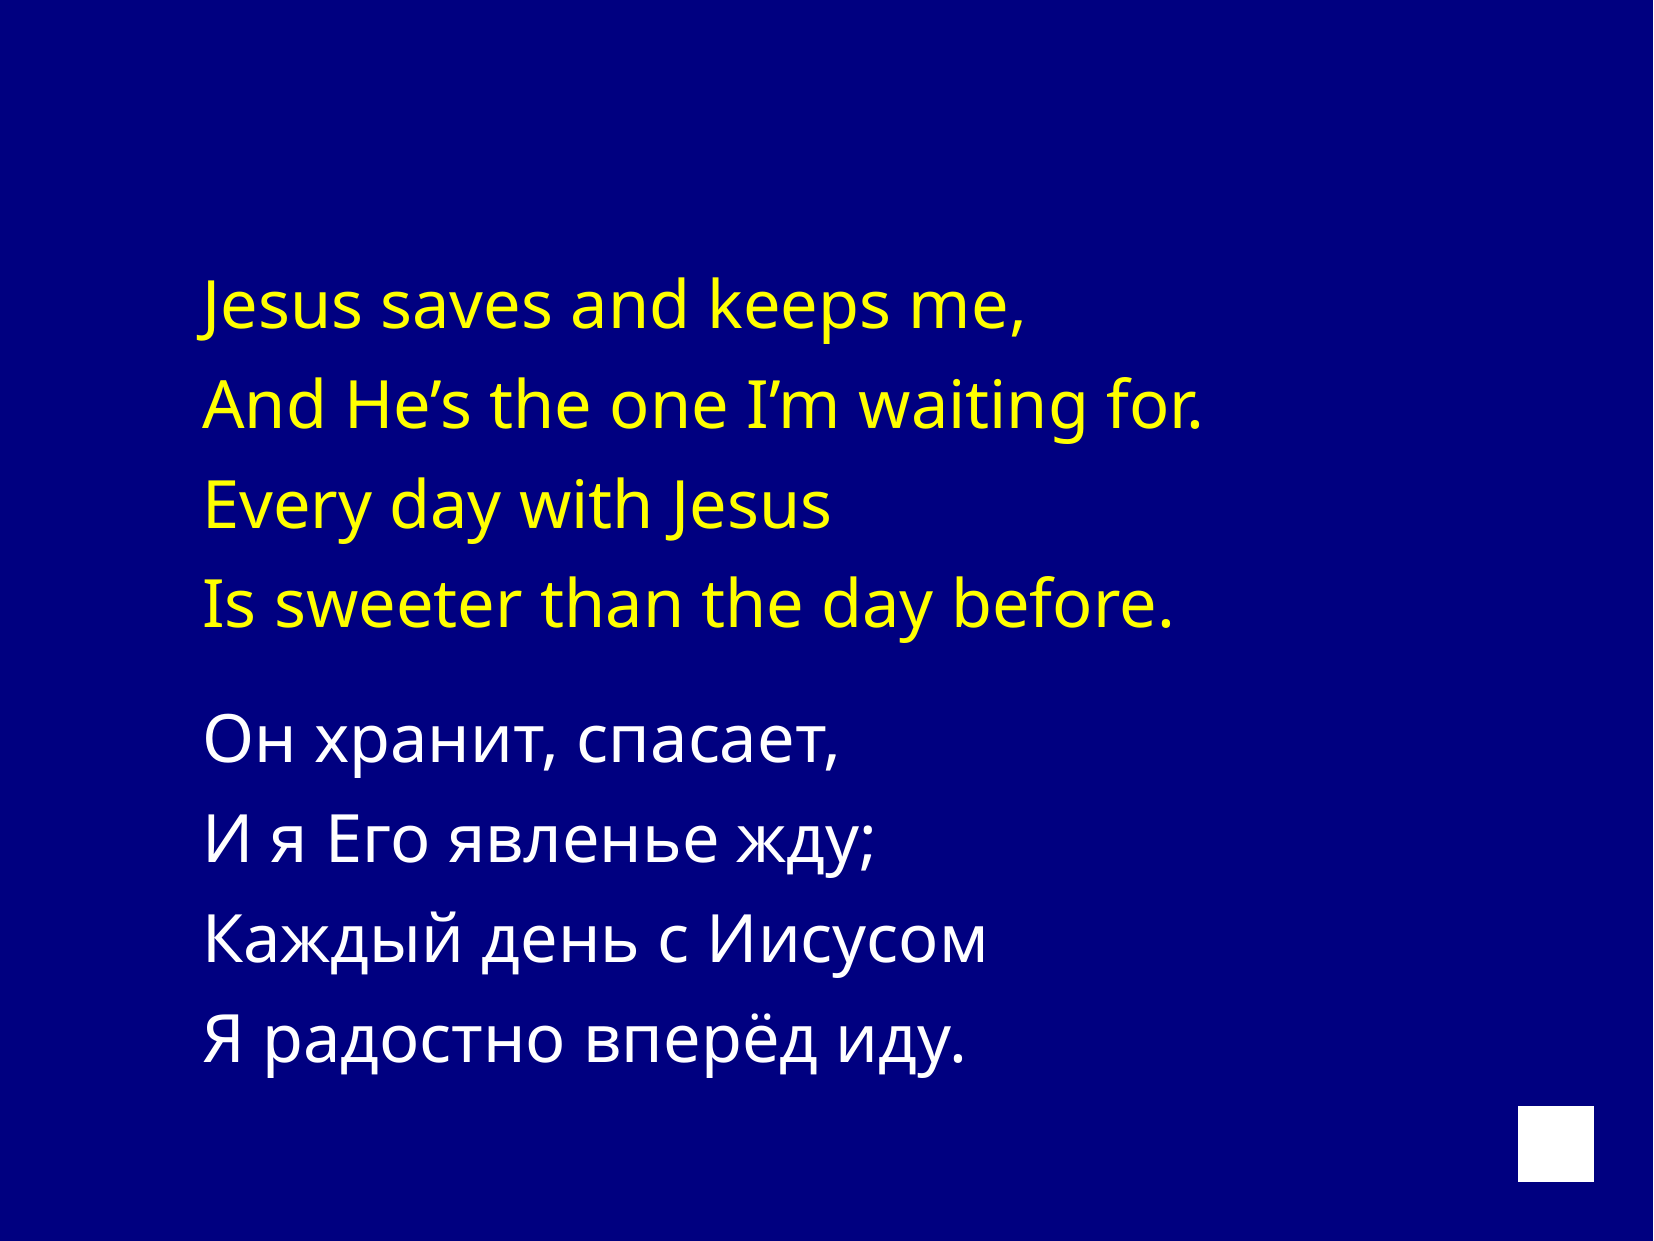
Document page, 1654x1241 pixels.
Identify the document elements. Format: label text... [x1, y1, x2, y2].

text_box [1518, 1106, 1594, 1182]
text_box Jesus saves and keeps me, And He’s the one I’m waiting for. Every day with Jesus Is sweeter than the day before. [75, 150, 1576, 638]
text_box Он хранит, спасает, И я Его явленье жду; Каждый день с Иисусом Я радостно вперёд иду. [75, 675, 1576, 1163]
